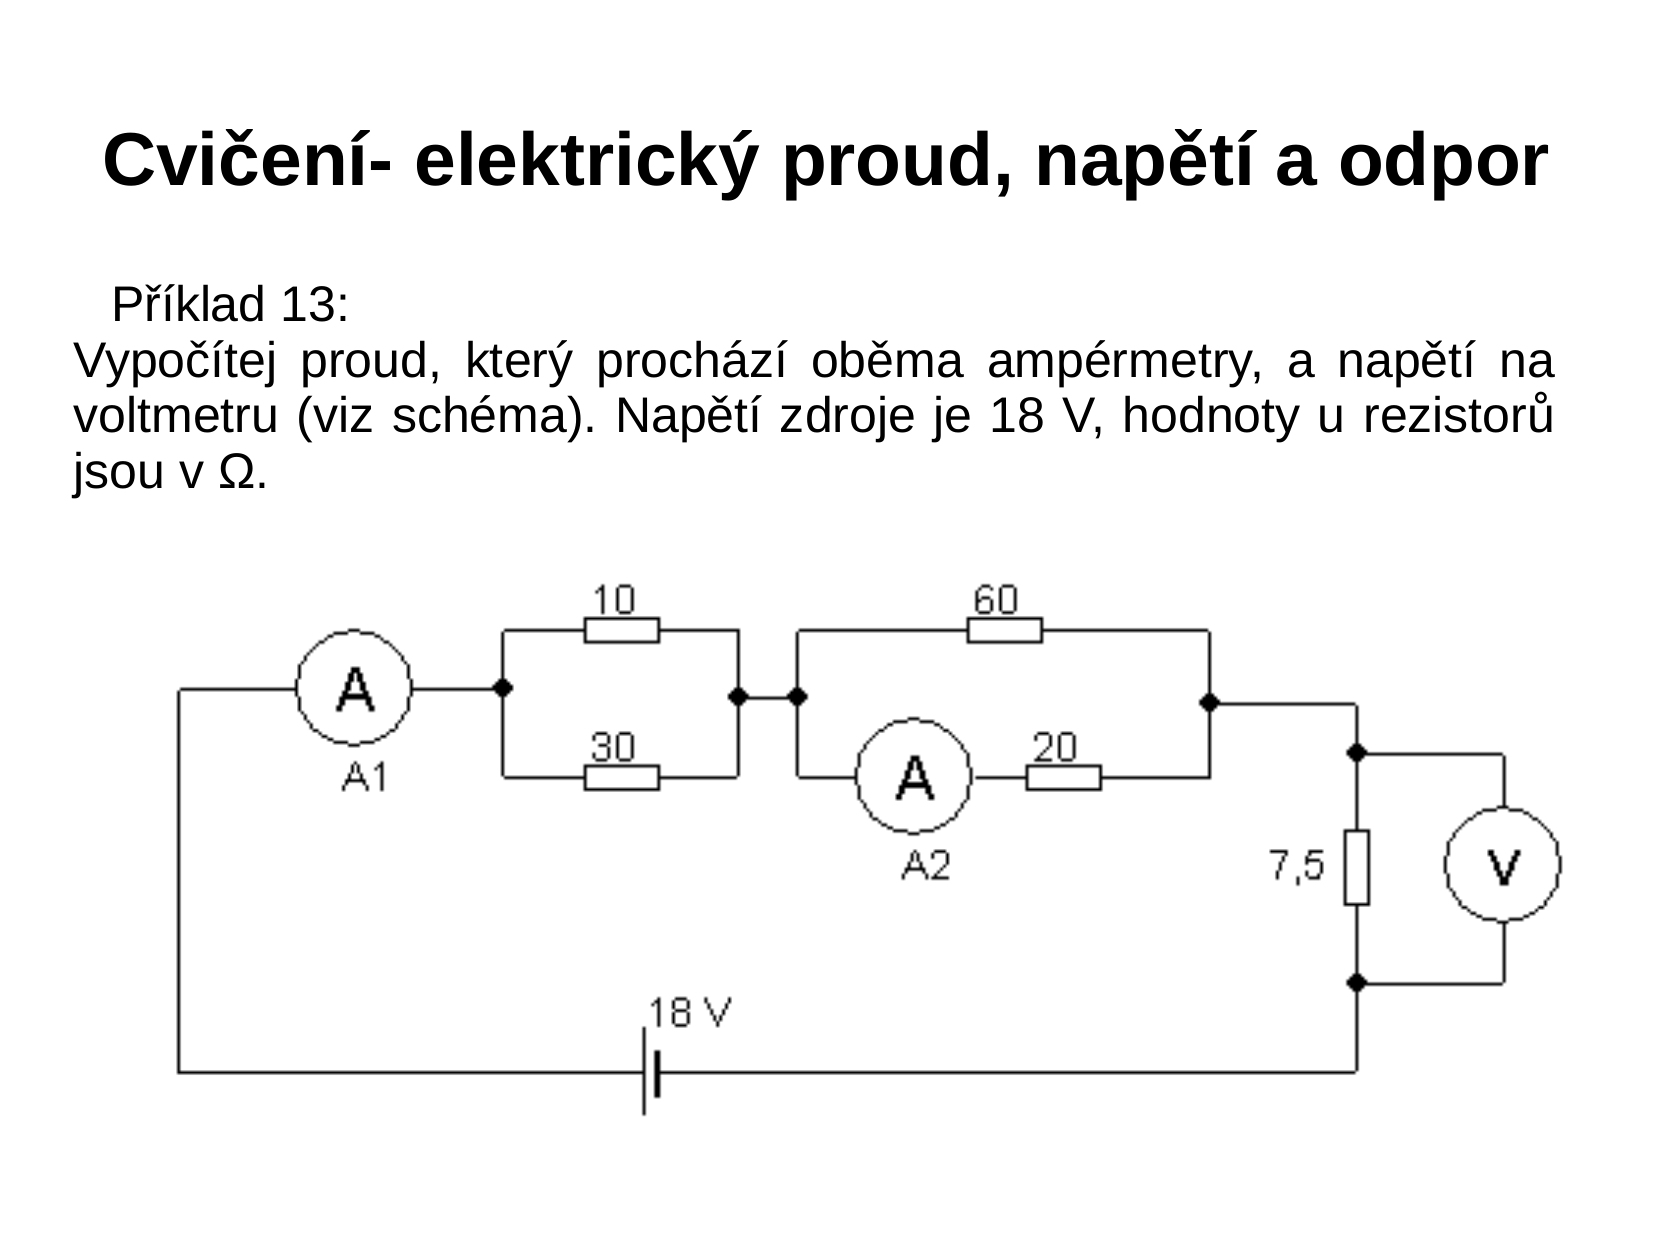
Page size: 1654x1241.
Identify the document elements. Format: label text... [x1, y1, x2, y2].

subtitle [82, 335, 1607, 1055]
picture [134, 562, 1595, 1134]
text_box Příklad 13: Vypočítej proud, který prochází oběma ampérmetry, a napětí na voltmetru (viz schéma). Napětí zdroje je 18 V, hodnoty u rezistorů jsou v Ω. [59, 268, 1571, 507]
title Cvičení- elektrický proud, napětí a odpor [82, 94, 1571, 225]
